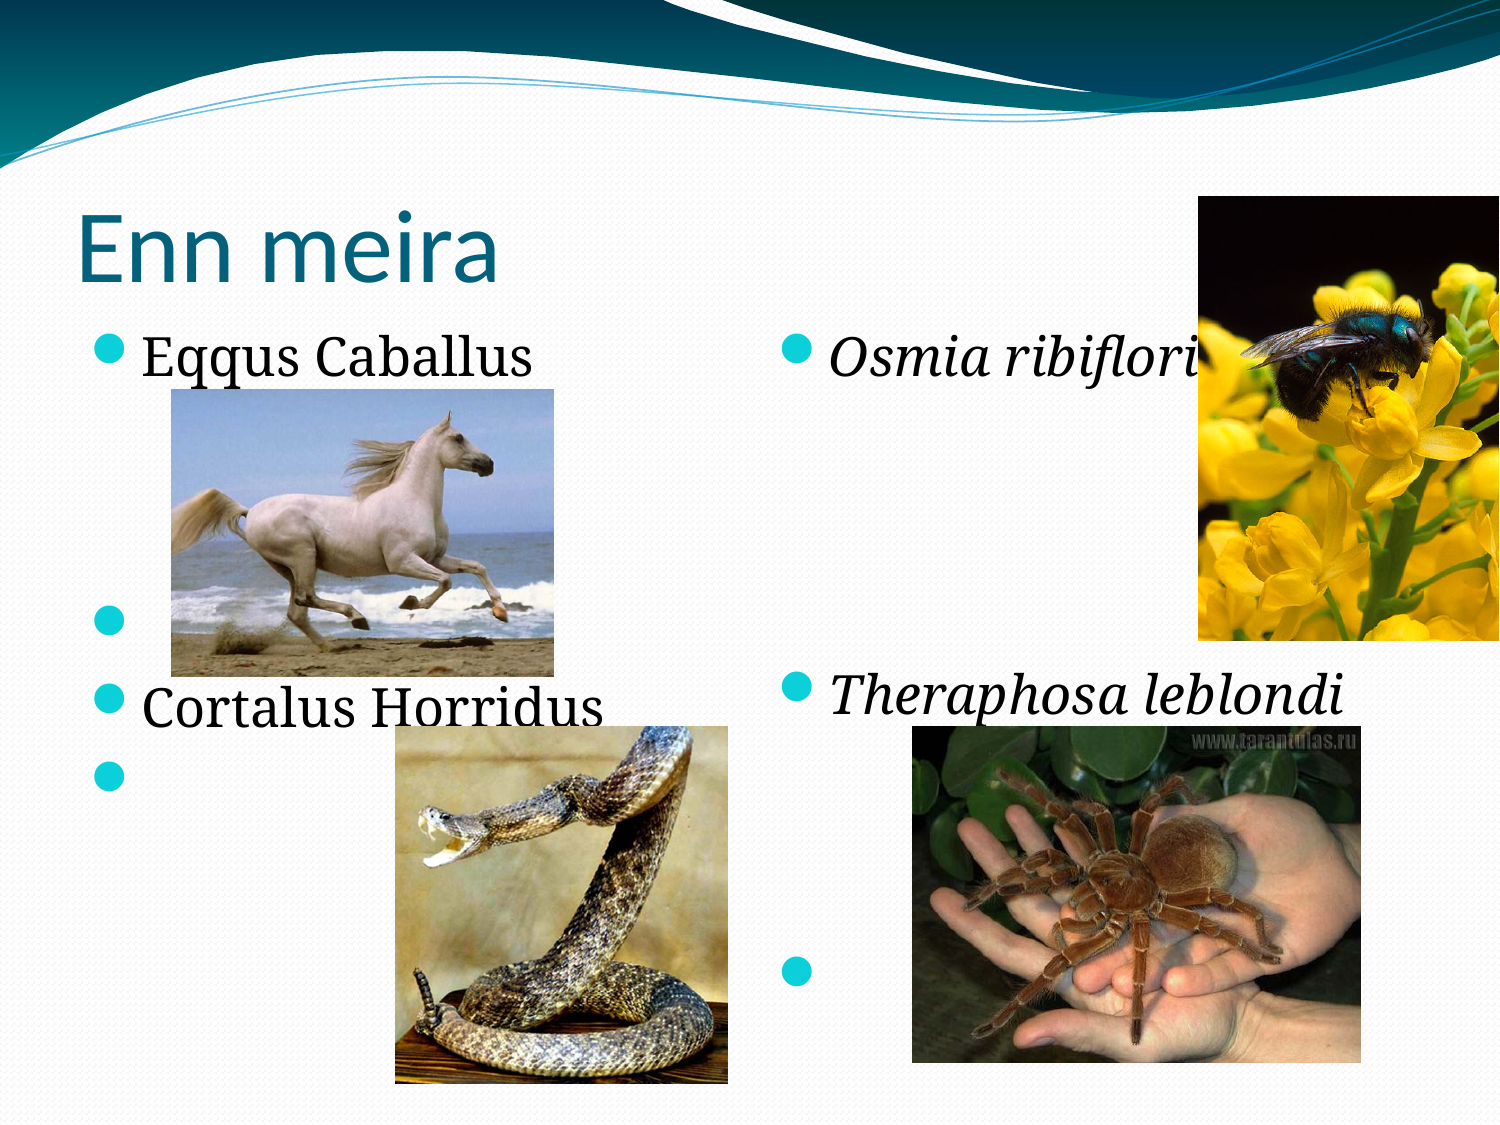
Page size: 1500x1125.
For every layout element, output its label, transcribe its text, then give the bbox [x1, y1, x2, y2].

list Osmia ribifloris Theraphosa leblondi [762, 314, 1426, 1043]
picture [912, 726, 1361, 1063]
picture [1198, 196, 1499, 641]
picture [395, 726, 728, 1084]
list Eqqus Caballus Cortalus Horridus [75, 314, 738, 1043]
title Enn meira [75, 115, 1426, 304]
picture [171, 389, 554, 677]
